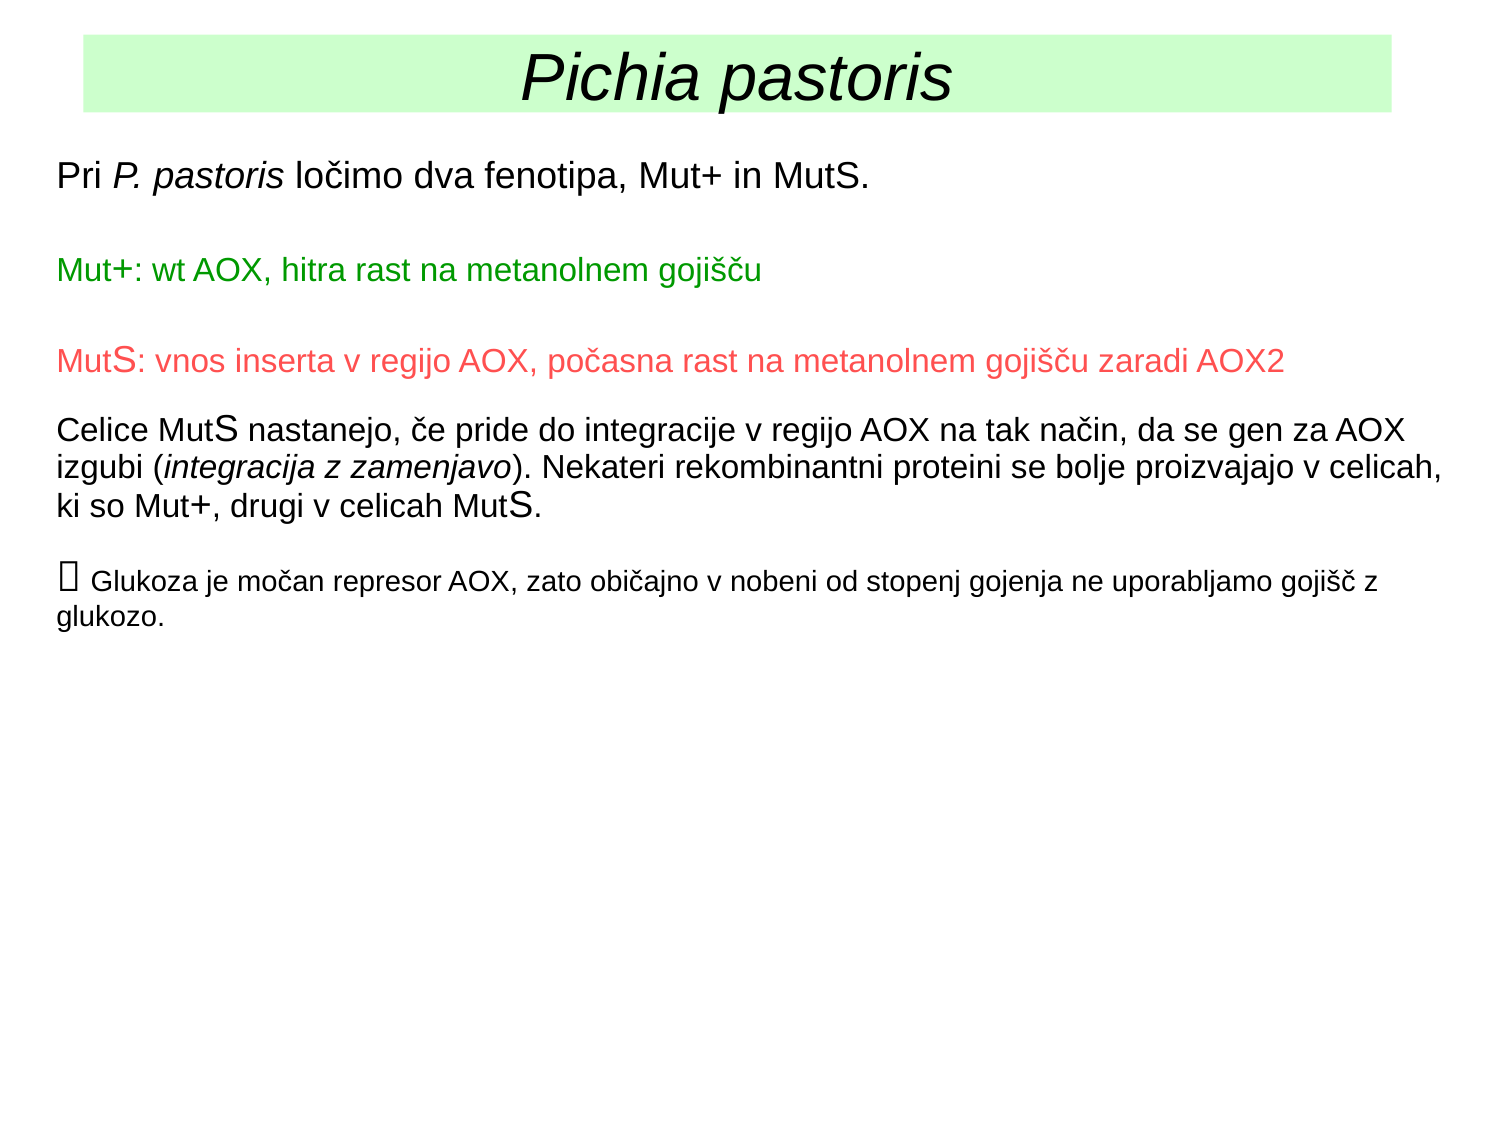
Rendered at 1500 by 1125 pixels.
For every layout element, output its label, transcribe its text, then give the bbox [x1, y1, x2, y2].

list Pri P. pastoris ločimo dva fenotipa, Mut+ in MutS. Mut+: wt AOX, hitra rast na metanolnem gojišču MutS: vnos inserta v regijo AOX, počasna rast na metanolnem gojišču zaradi AOX2 Celice MutS nastanejo, če pride do integracije v regijo AOX na tak način, da se gen za AOX izgubi (integracija z zamenjavo). Nekateri rekombinantni proteini se bolje proizvajajo v celicah, ki so Mut+, drugi v celicah MutS.  Glukoza je močan represor AOX, zato običajno v nobeni od stopenj gojenja ne uporabljamo gojišč z glukozo. [41, 148, 1471, 1091]
title Pichia pastoris [83, 34, 1392, 113]
